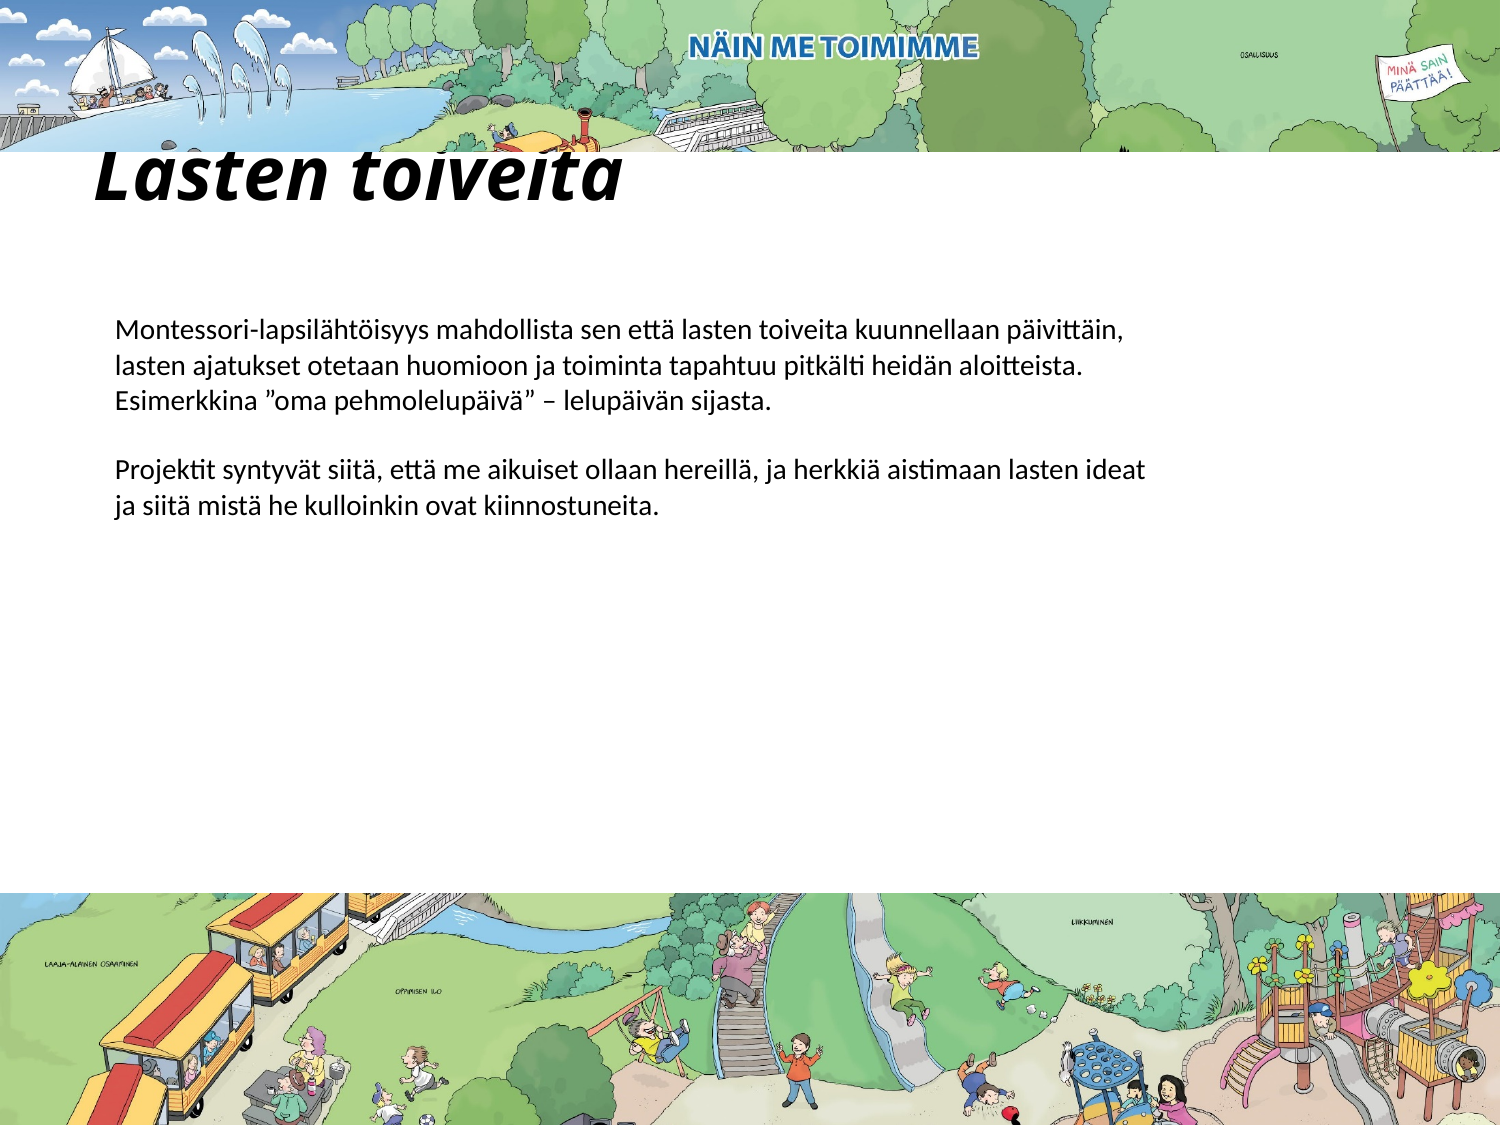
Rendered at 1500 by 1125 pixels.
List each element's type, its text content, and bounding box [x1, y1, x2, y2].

text_box Montessori-lapsilähtöisyys mahdollista sen että lasten toiveita kuunnellaan päivittäin, lasten ajatukset otetaan huomioon ja toiminta tapahtuu pitkälti heidän aloitteista. Esimerkkina ”oma pehmolelupäivä” – lelupäivän sijasta. Projektit syntyvät siitä, että me aikuiset ollaan hereillä, ja herkkiä aistimaan lasten ideat ja siitä mistä he kulloinkin ovat kiinnostuneita. [100, 303, 1187, 979]
picture [0, 893, 1500, 1125]
picture [0, 0, 1500, 152]
text_box Lasten toiveita [79, 152, 1430, 303]
